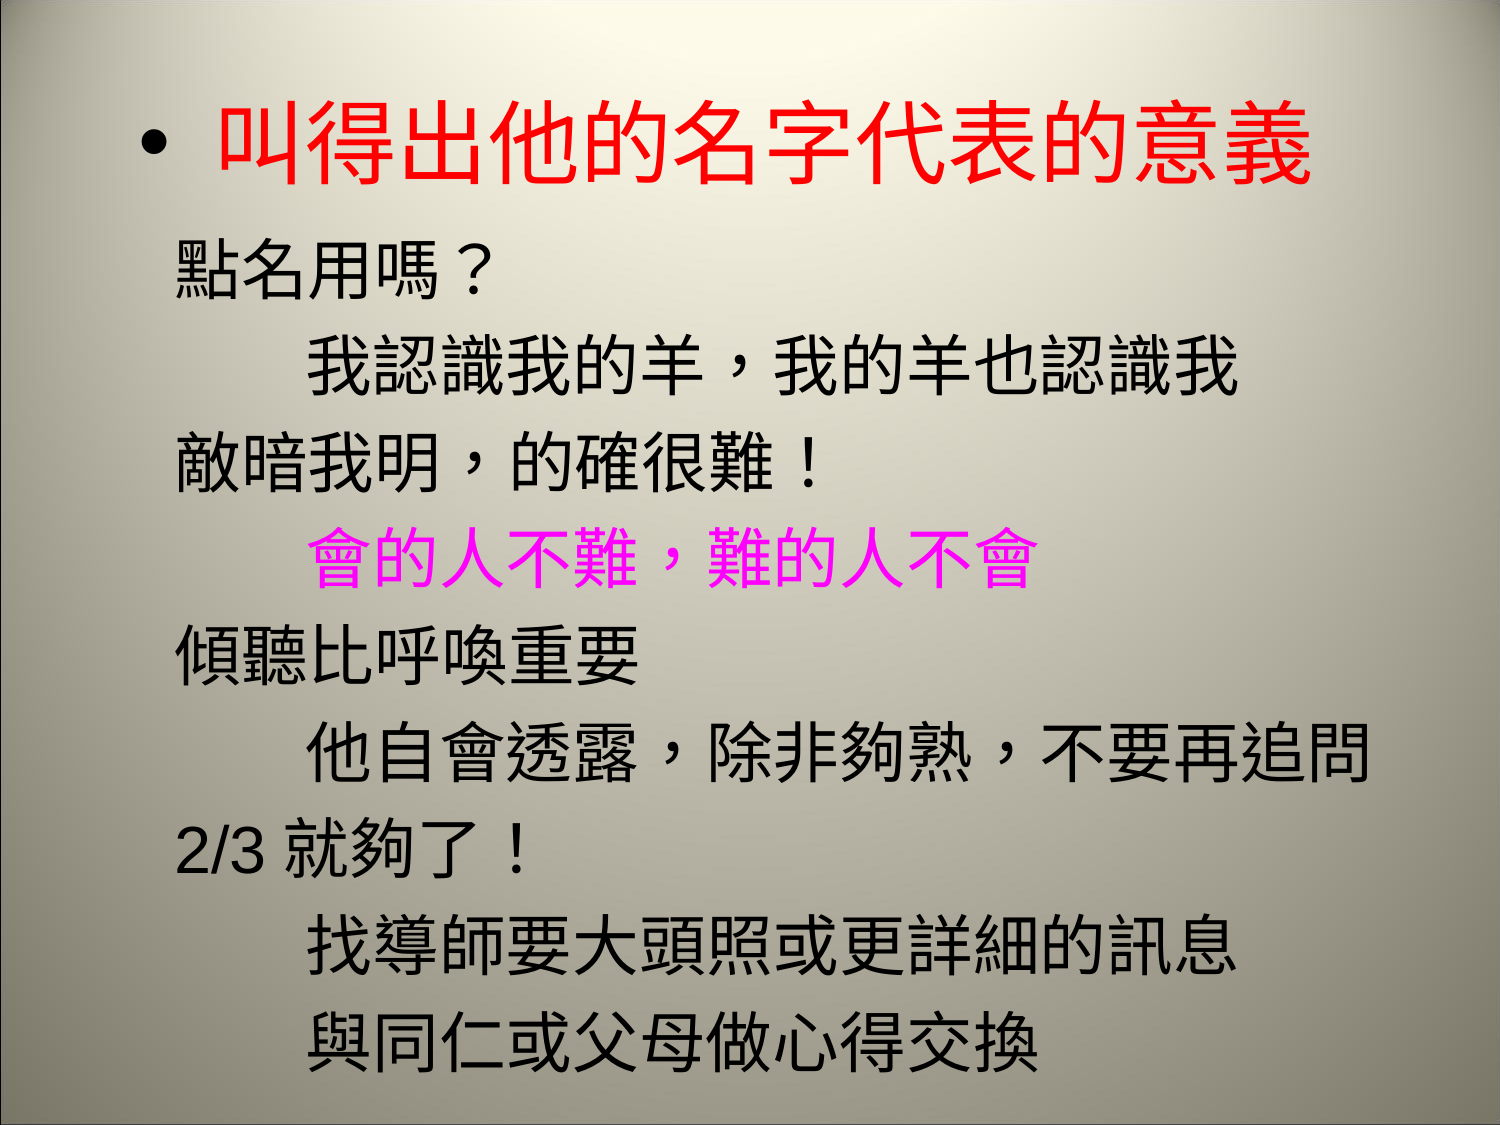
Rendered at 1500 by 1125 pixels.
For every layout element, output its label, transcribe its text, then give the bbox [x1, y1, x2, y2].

text_box 點名用嗎？ 我認識我的羊，我的羊也認識我 敵暗我明，的確很難！ 會的人不難，難的人不會 傾聽比呼喚重要 他自會透露，除非夠熟，不要再追問 2/3就夠了！ 找導師要大頭照或更詳細的訊息 與同仁或父母做心得交換 [159, 220, 1412, 1083]
text_box 叫得出他的名字代表的意義 [124, 78, 1376, 203]
